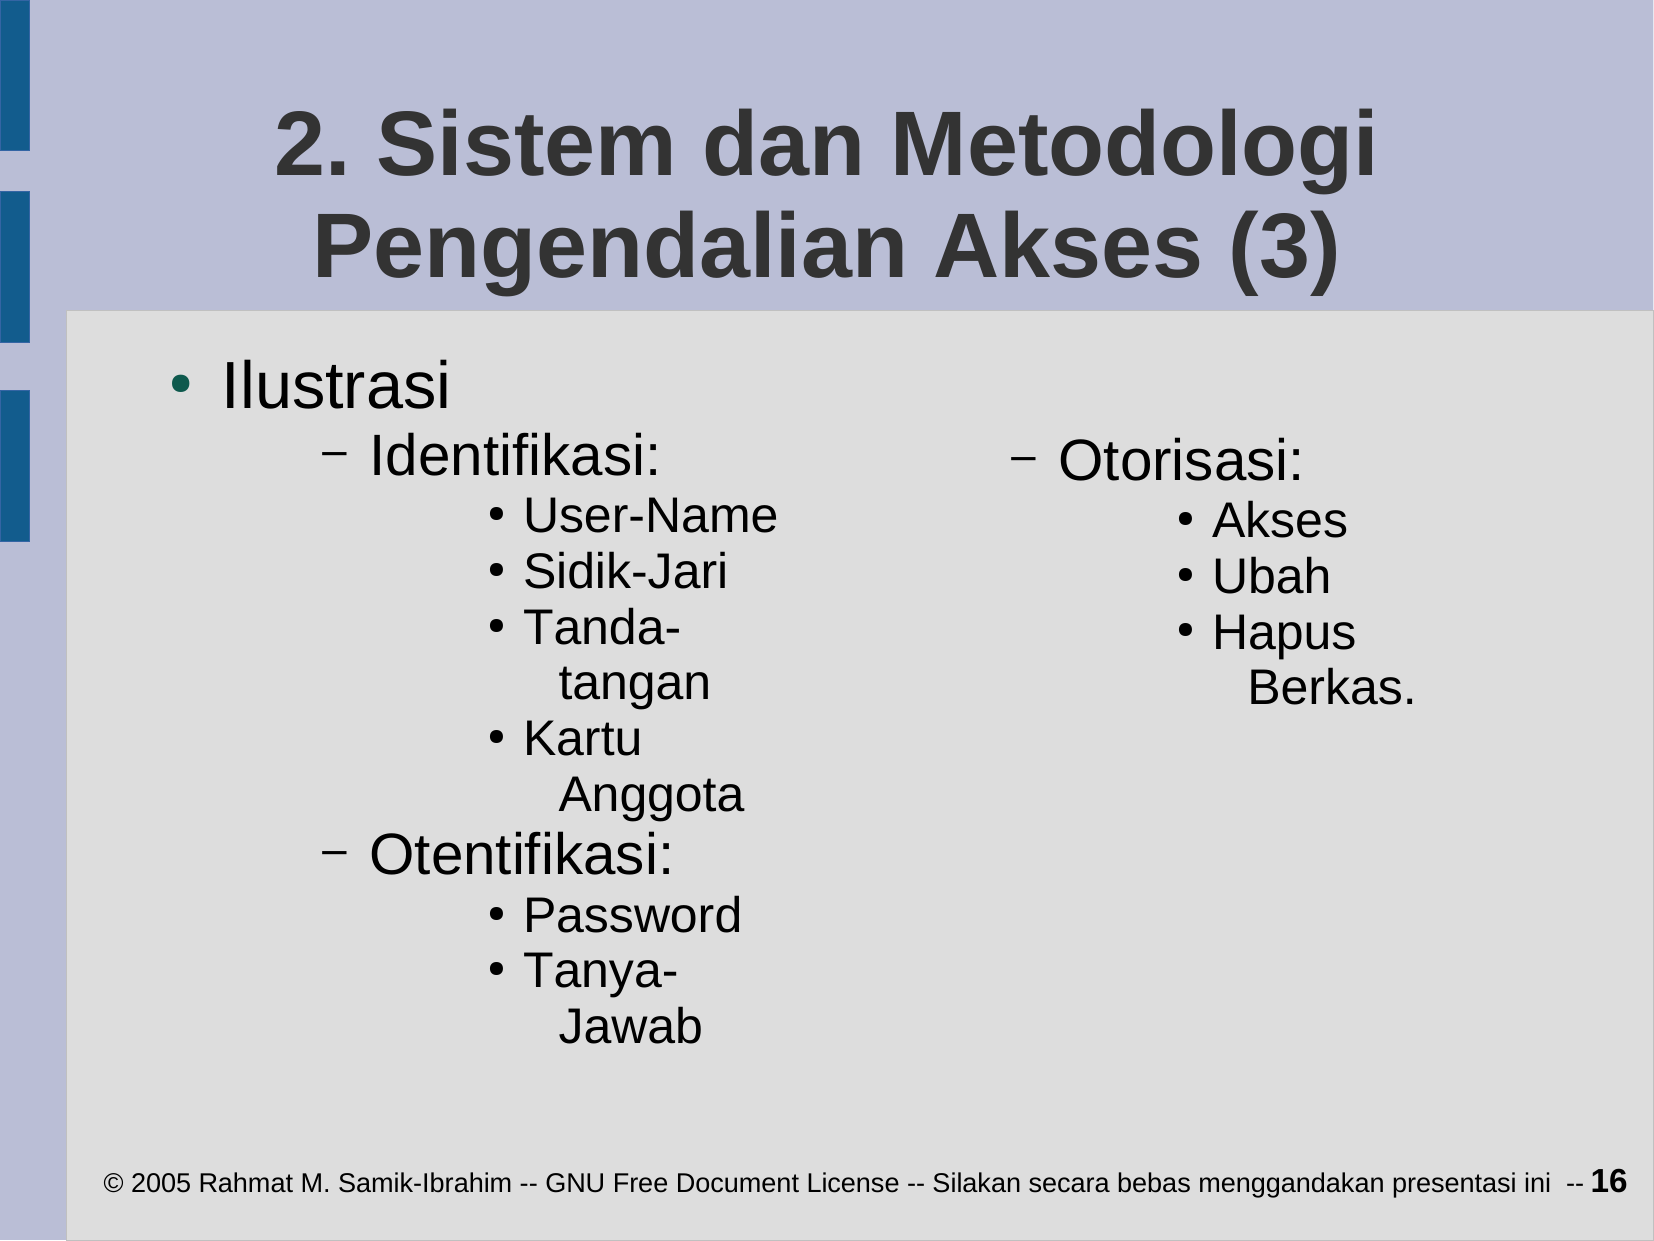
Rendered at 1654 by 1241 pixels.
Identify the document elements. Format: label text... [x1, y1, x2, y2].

list Otorisasi: Akses Ubah Hapus Berkas. [822, 427, 1512, 906]
list Ilustrasi Identifikasi: User-Name Sidik-Jari Tanda-tangan Kartu Anggota Otentifikasi: Password Tanya-Jawab [133, 347, 823, 1130]
title 2. Sistem dan Metodologi Pengendalian Akses (3) [121, 91, 1534, 299]
